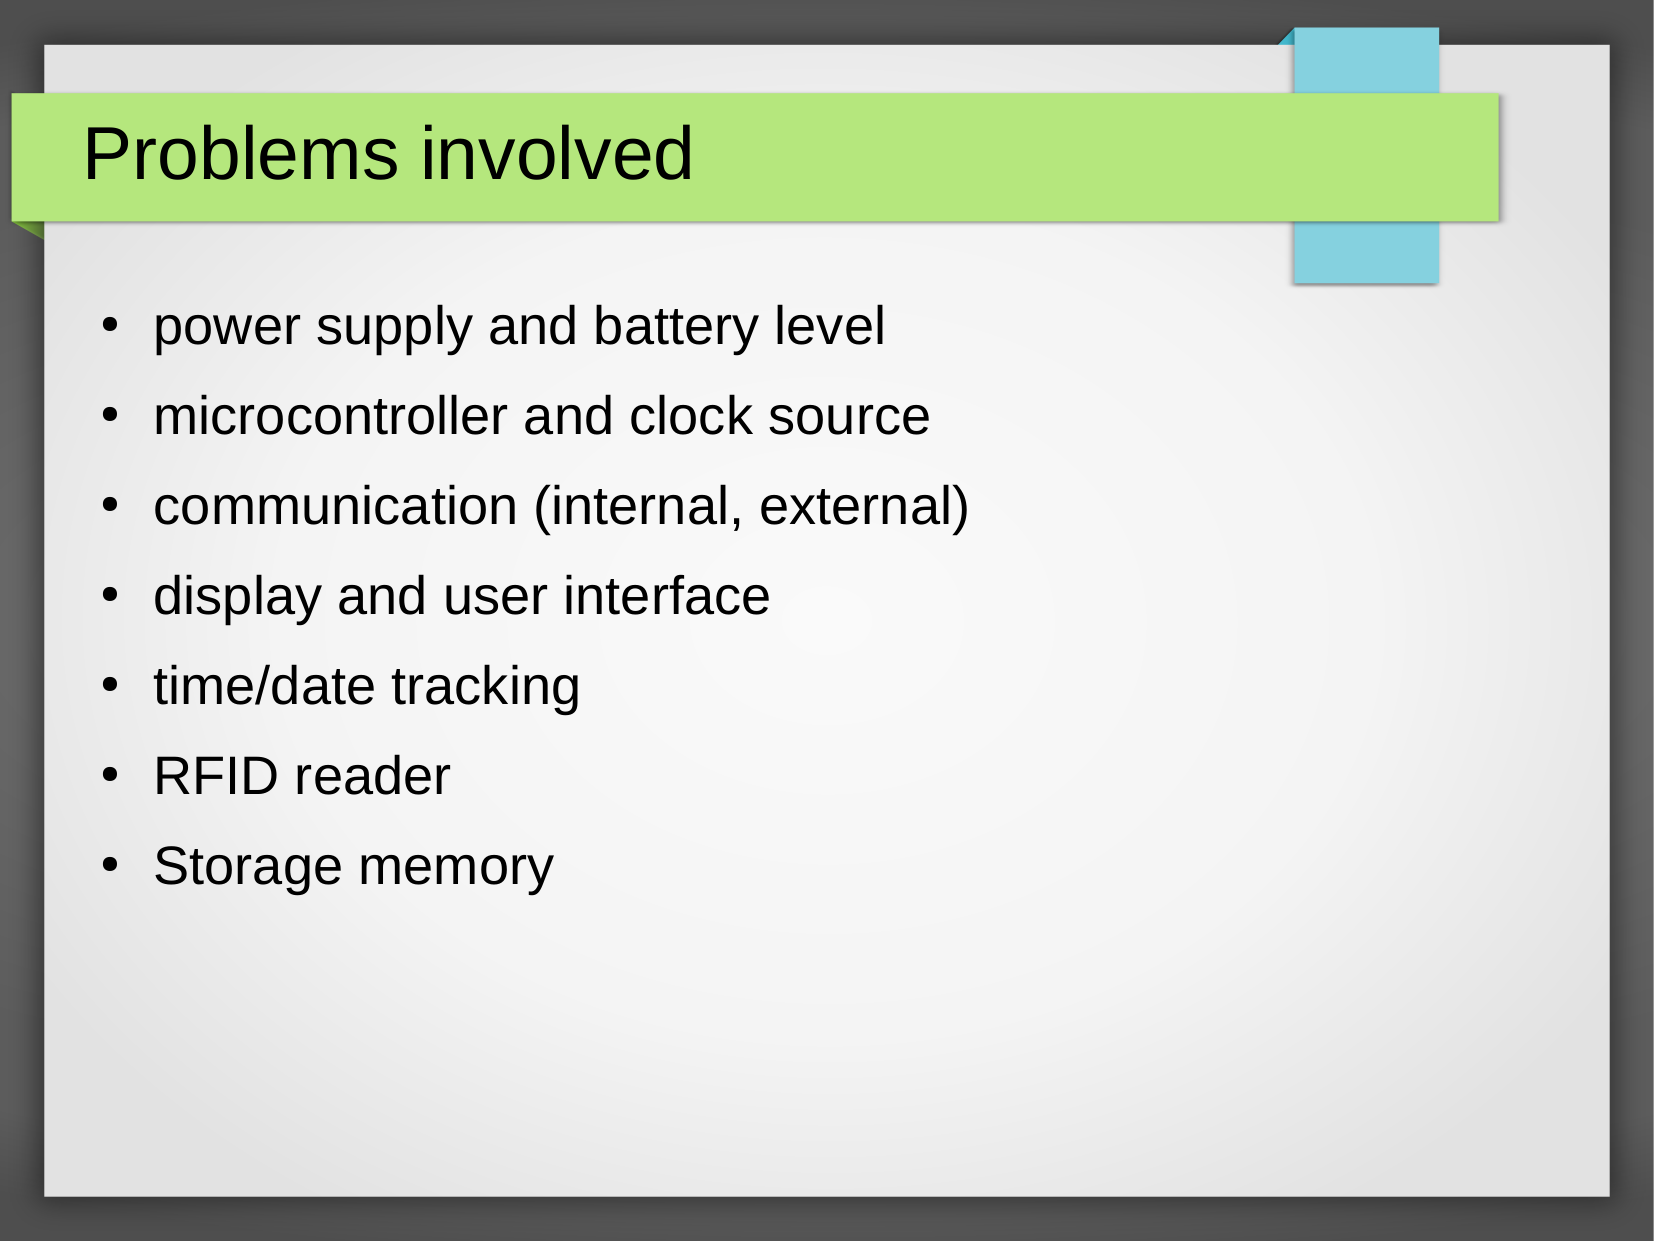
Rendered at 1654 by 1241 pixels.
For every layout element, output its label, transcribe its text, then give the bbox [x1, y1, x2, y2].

picture [0, 0, 1654, 1241]
title Problems involved [82, 94, 1264, 213]
list power supply and battery level microcontroller and clock source communication (internal, external) display and user interface time/date tracking RFID reader Storage memory [82, 295, 1571, 1015]
